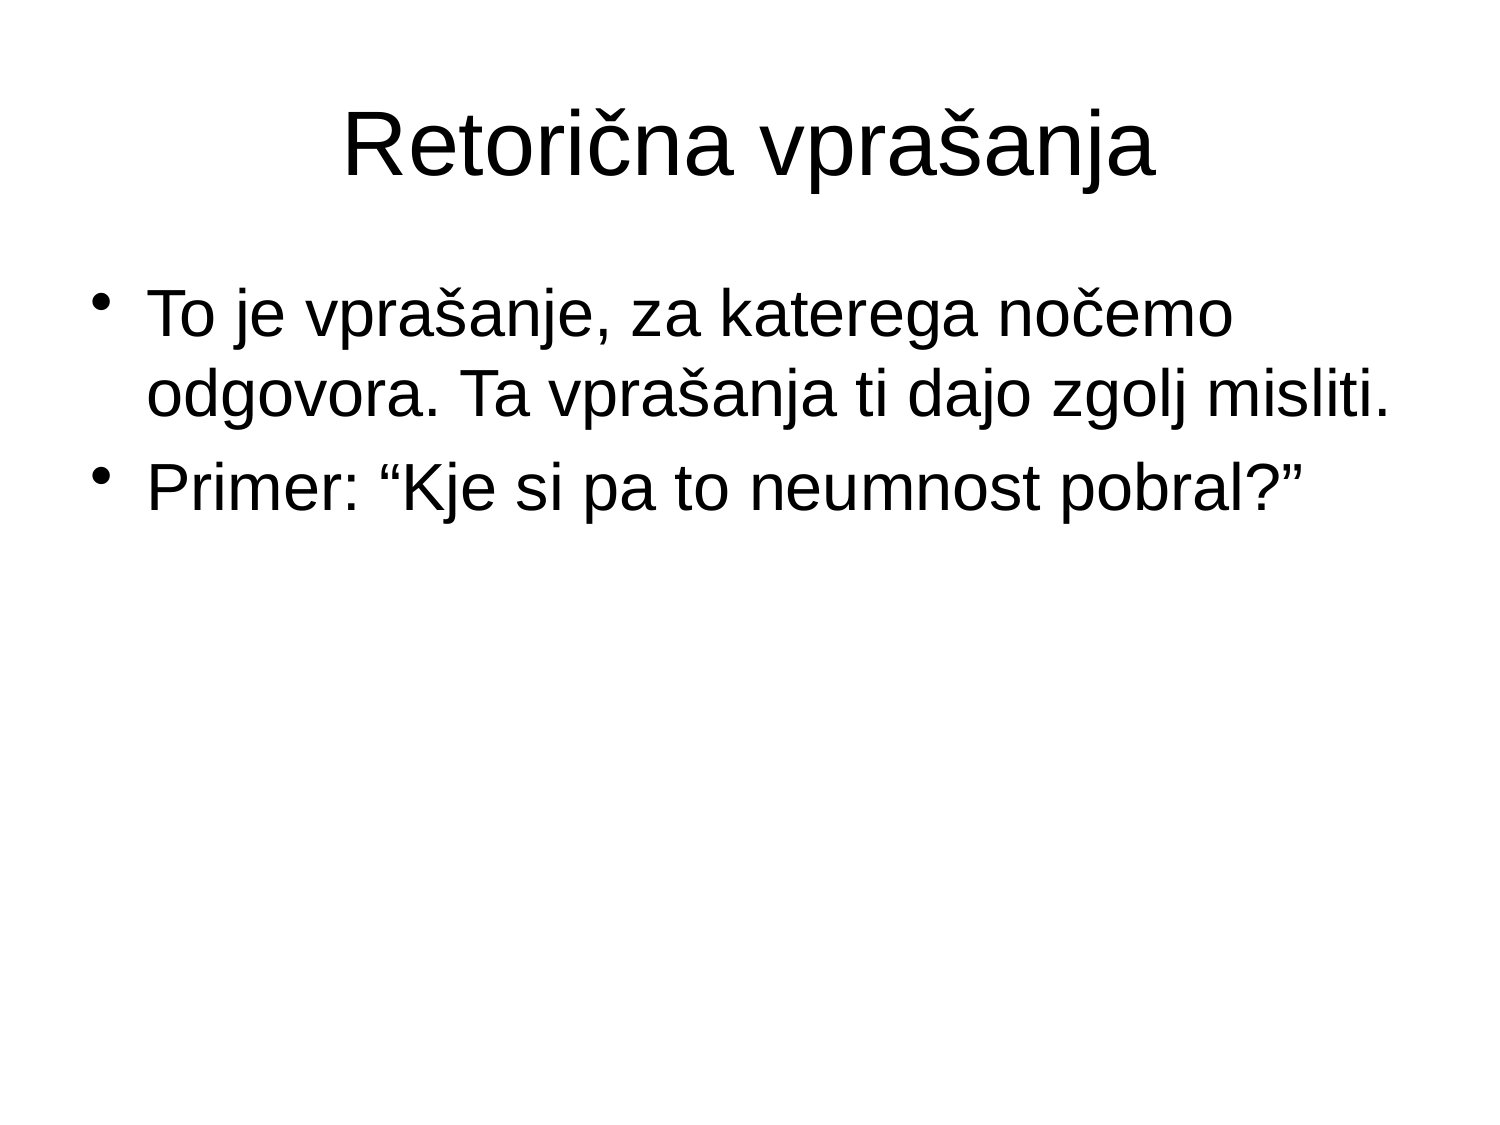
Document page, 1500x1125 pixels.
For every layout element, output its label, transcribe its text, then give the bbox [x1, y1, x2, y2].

title Retorična vprašanja [75, 45, 1425, 233]
list To je vprašanje, za katerega nočemo odgovora. Ta vprašanja ti dajo zgolj misliti. Primer: “Kje si pa to neumnost pobral?” [75, 262, 1425, 1005]
